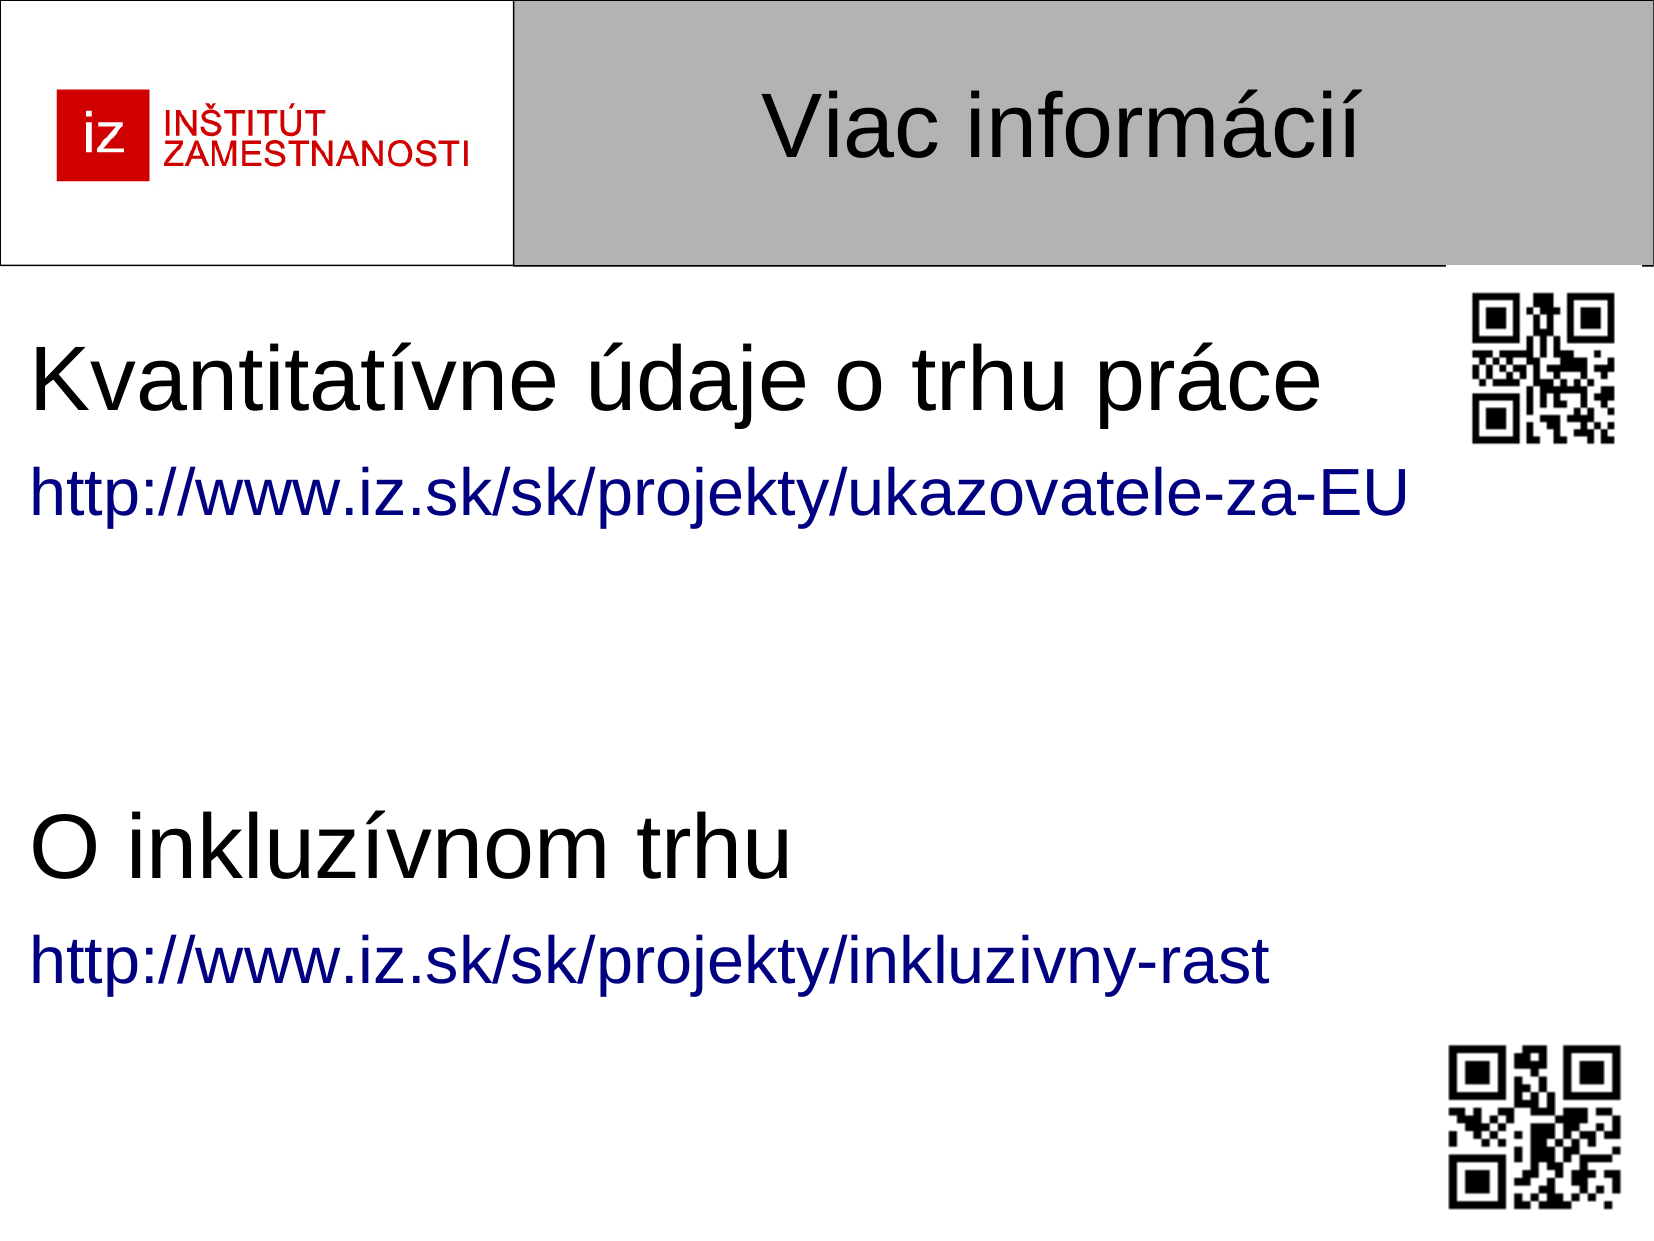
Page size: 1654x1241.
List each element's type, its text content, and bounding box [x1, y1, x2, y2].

picture [5, 8, 512, 257]
picture [1446, 265, 1642, 473]
picture [1417, 1015, 1654, 1241]
title Viac informácií [561, 29, 1565, 237]
list Kvantitatívne údaje o trhu práce http://www.iz.sk/sk/projekty/ukazovatele-za-EU O inkluzívnom trhu http://www.iz.sk/sk/projekty/inkluzivny-rast [29, 344, 1625, 1126]
